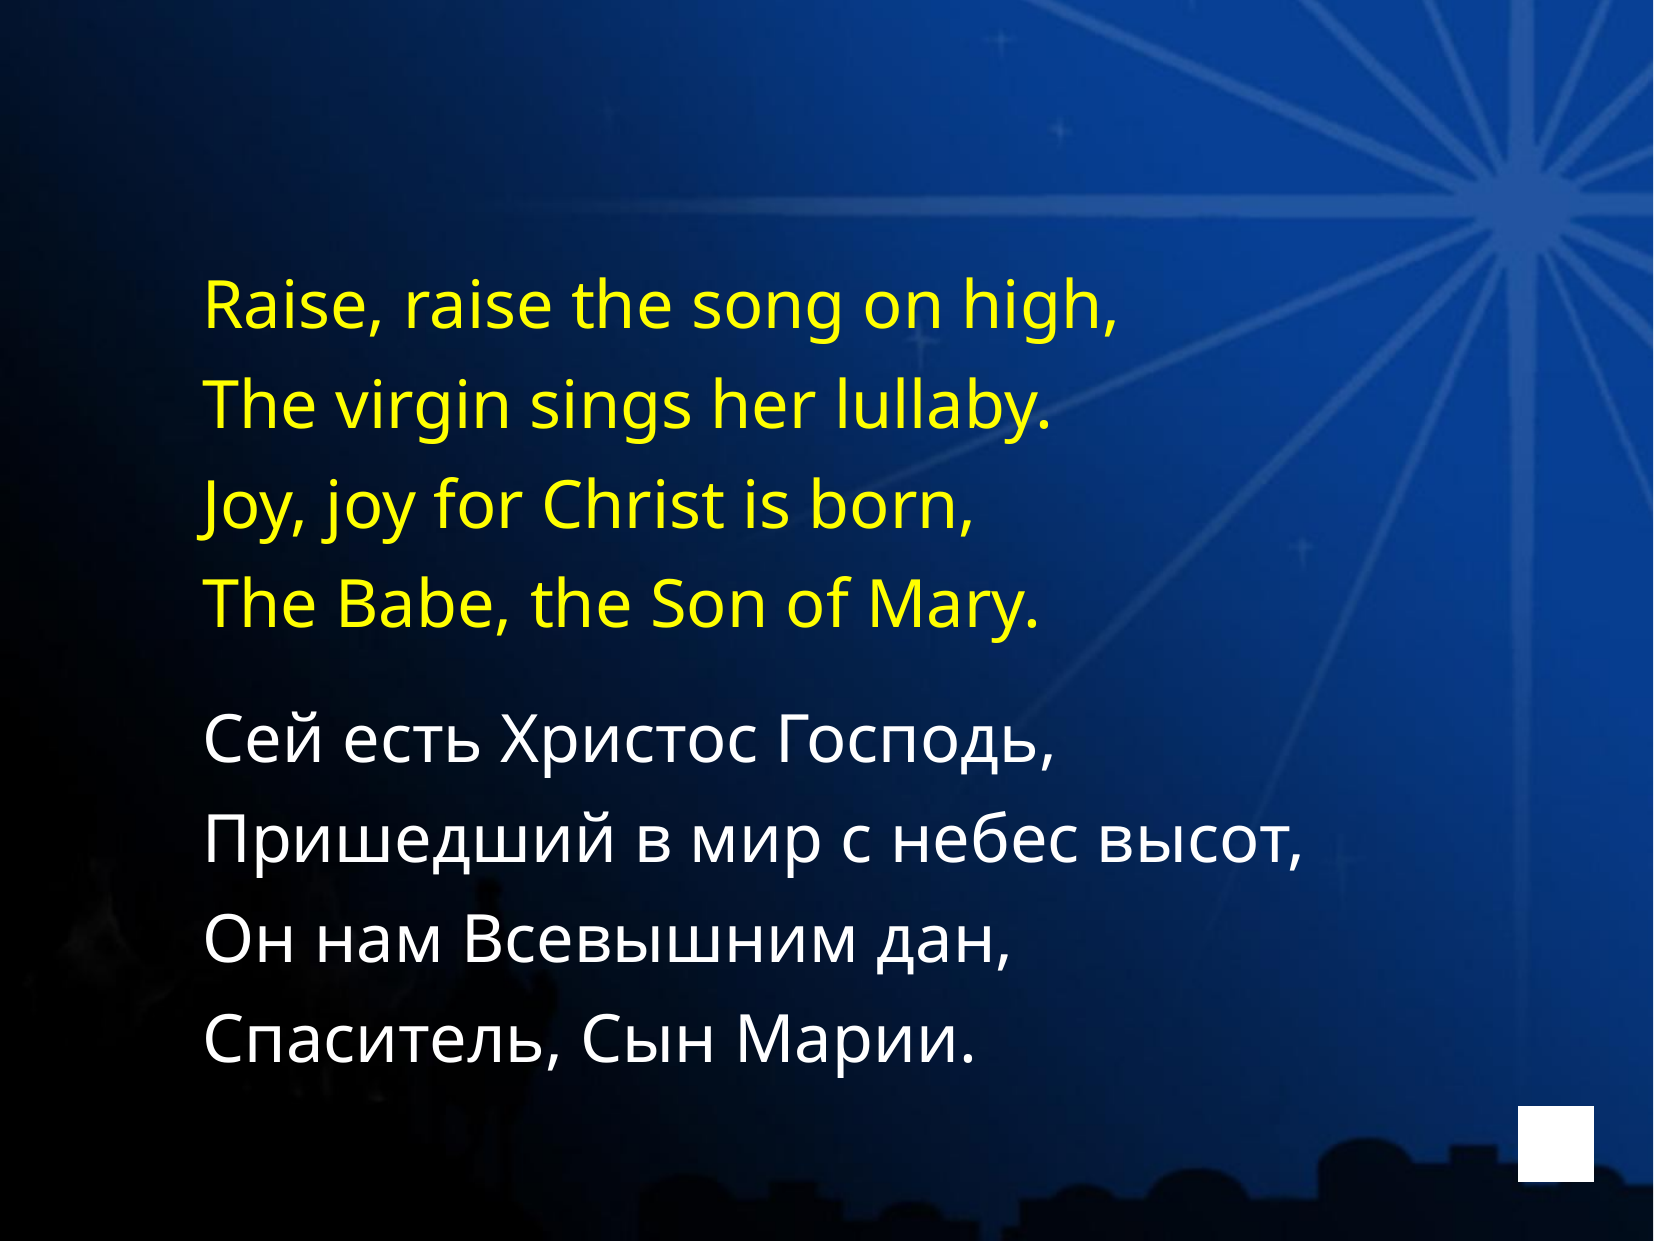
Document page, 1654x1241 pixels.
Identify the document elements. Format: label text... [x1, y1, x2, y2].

text_box Raise, raise the song on high, The virgin sings her lullaby. Joy, joy for Christ is born, The Babe, the Son of Mary. [75, 150, 1653, 638]
picture [0, 0, 1654, 1241]
text_box [1518, 1106, 1594, 1182]
text_box Сей есть Христос Господь, Пришедший в мир с небес высот, Он нам Всевышним дан, Спаситель, Сын Марии. [75, 675, 1576, 1163]
